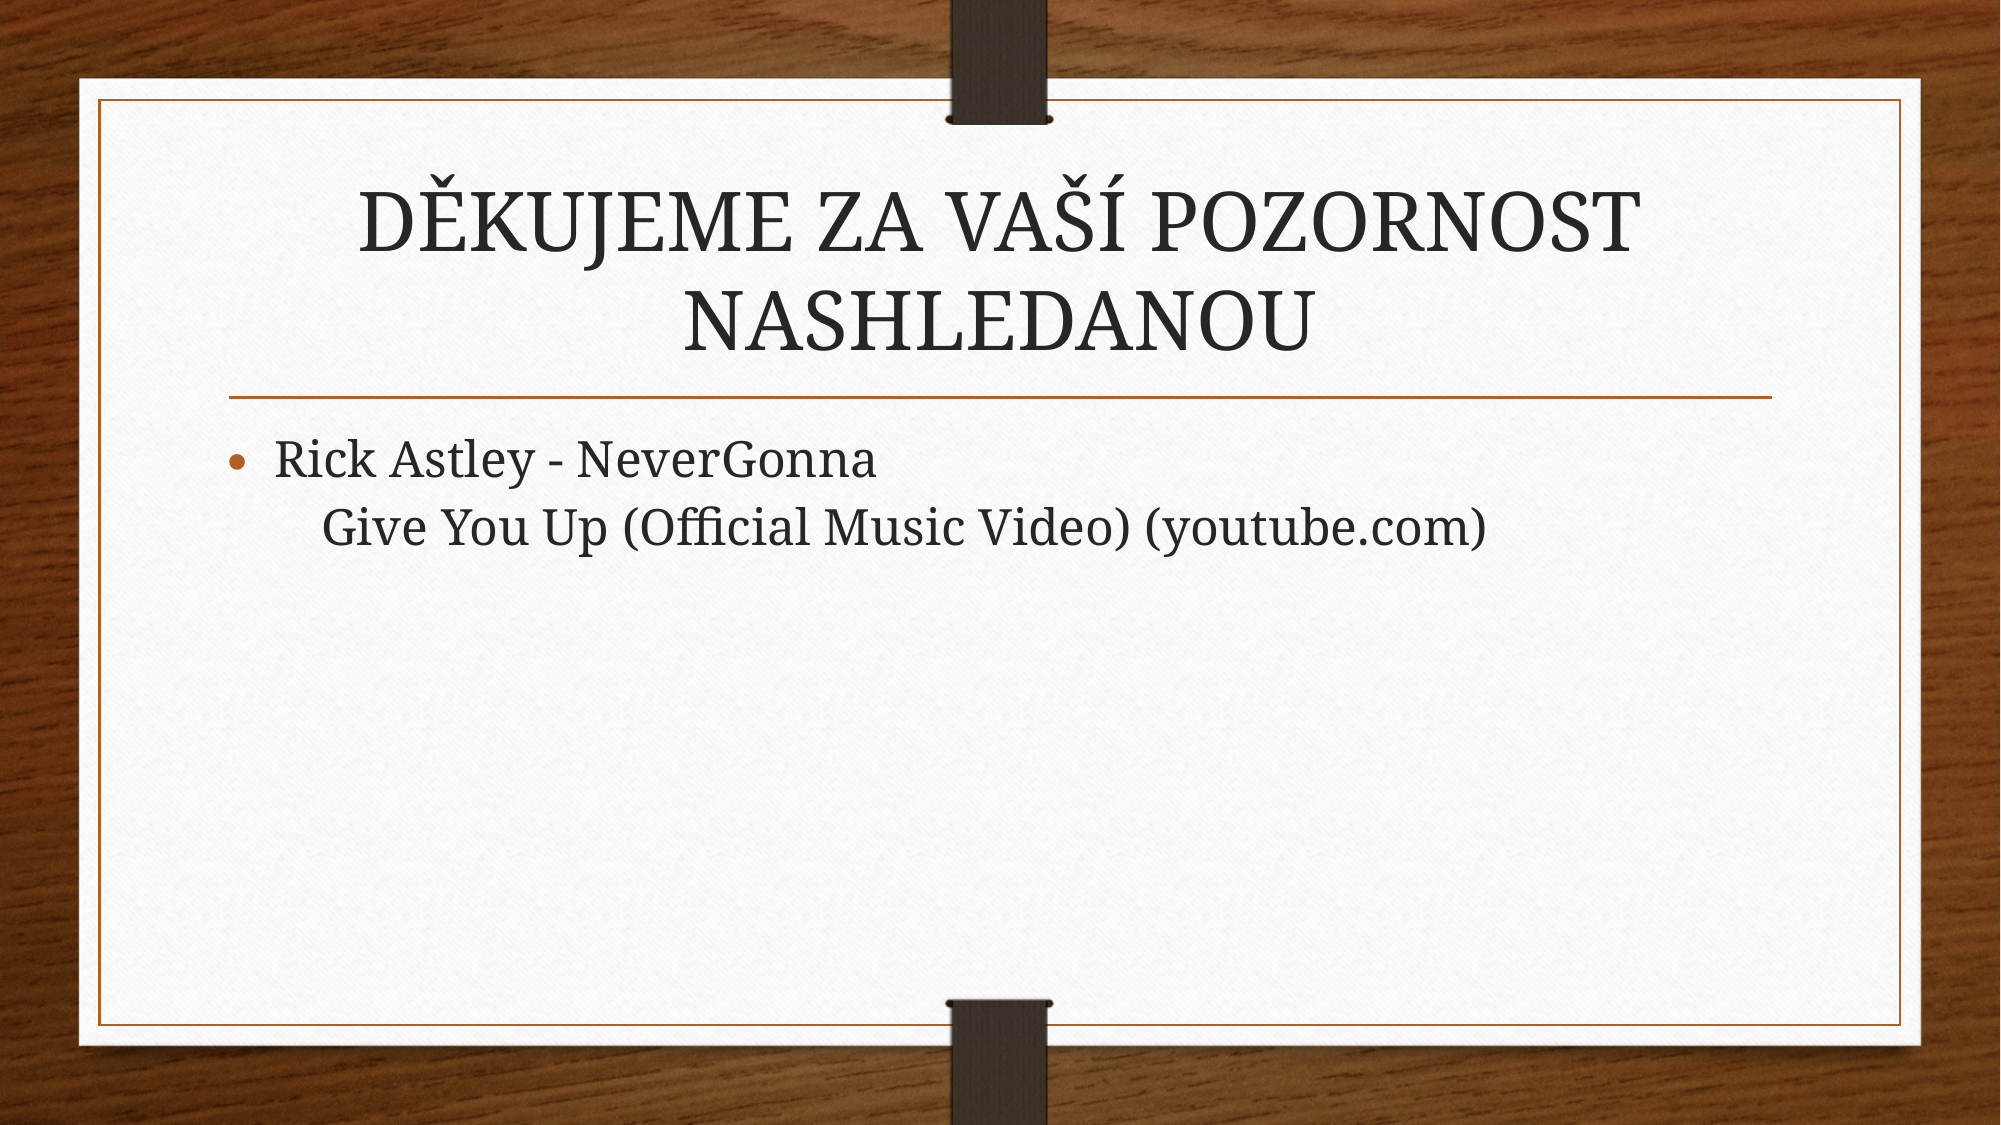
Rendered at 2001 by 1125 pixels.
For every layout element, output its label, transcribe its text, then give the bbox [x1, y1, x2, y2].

title DĚKUJEME ZA VAŠÍ POZORNOST NASHLEDANOU [212, 161, 1788, 376]
list Rick Astley - Never Gonna Give You Up (Official Music Video) (youtube.com) [212, 419, 1788, 964]
